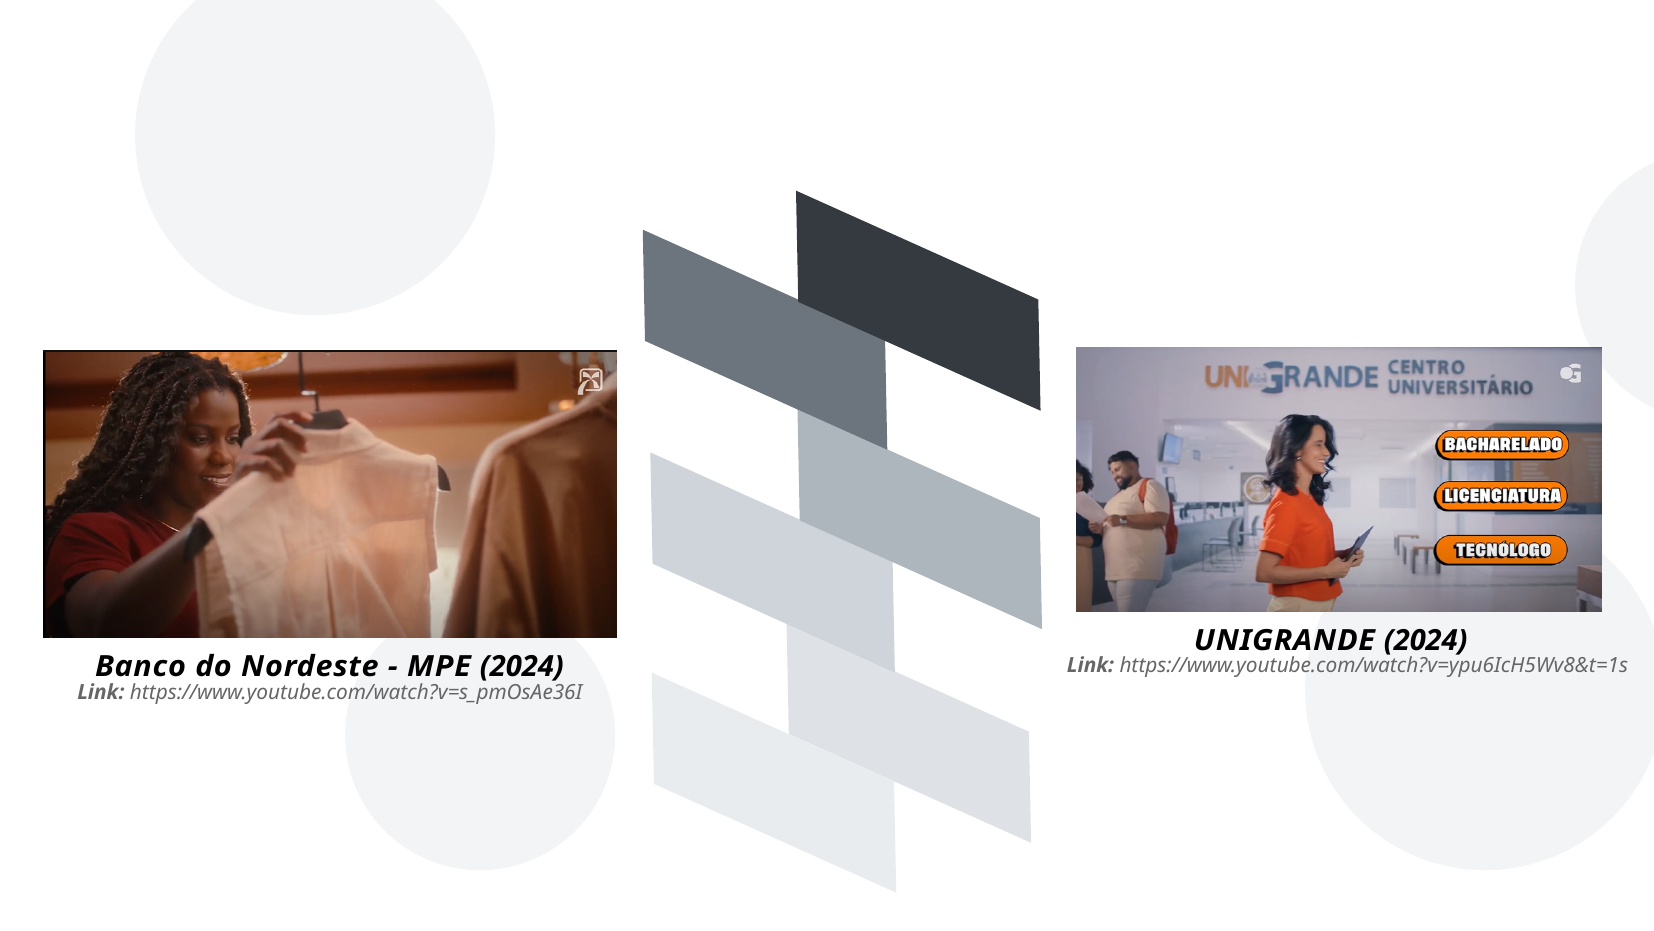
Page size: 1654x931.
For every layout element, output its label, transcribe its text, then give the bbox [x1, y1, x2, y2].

text_box UNIGRANDE (2024) [1163, 611, 1654, 696]
text_box Banco do Nordeste - MPE (2024) [64, 637, 636, 670]
text_box Link: https://www.youtube.com/watch?v=ypu6IcH5Wv8&t=1s [1052, 642, 1645, 715]
picture [43, 350, 617, 638]
text_box Link: https://www.youtube.com/watch?v=s_pmOsAe36I [62, 670, 655, 742]
picture [1076, 347, 1602, 612]
